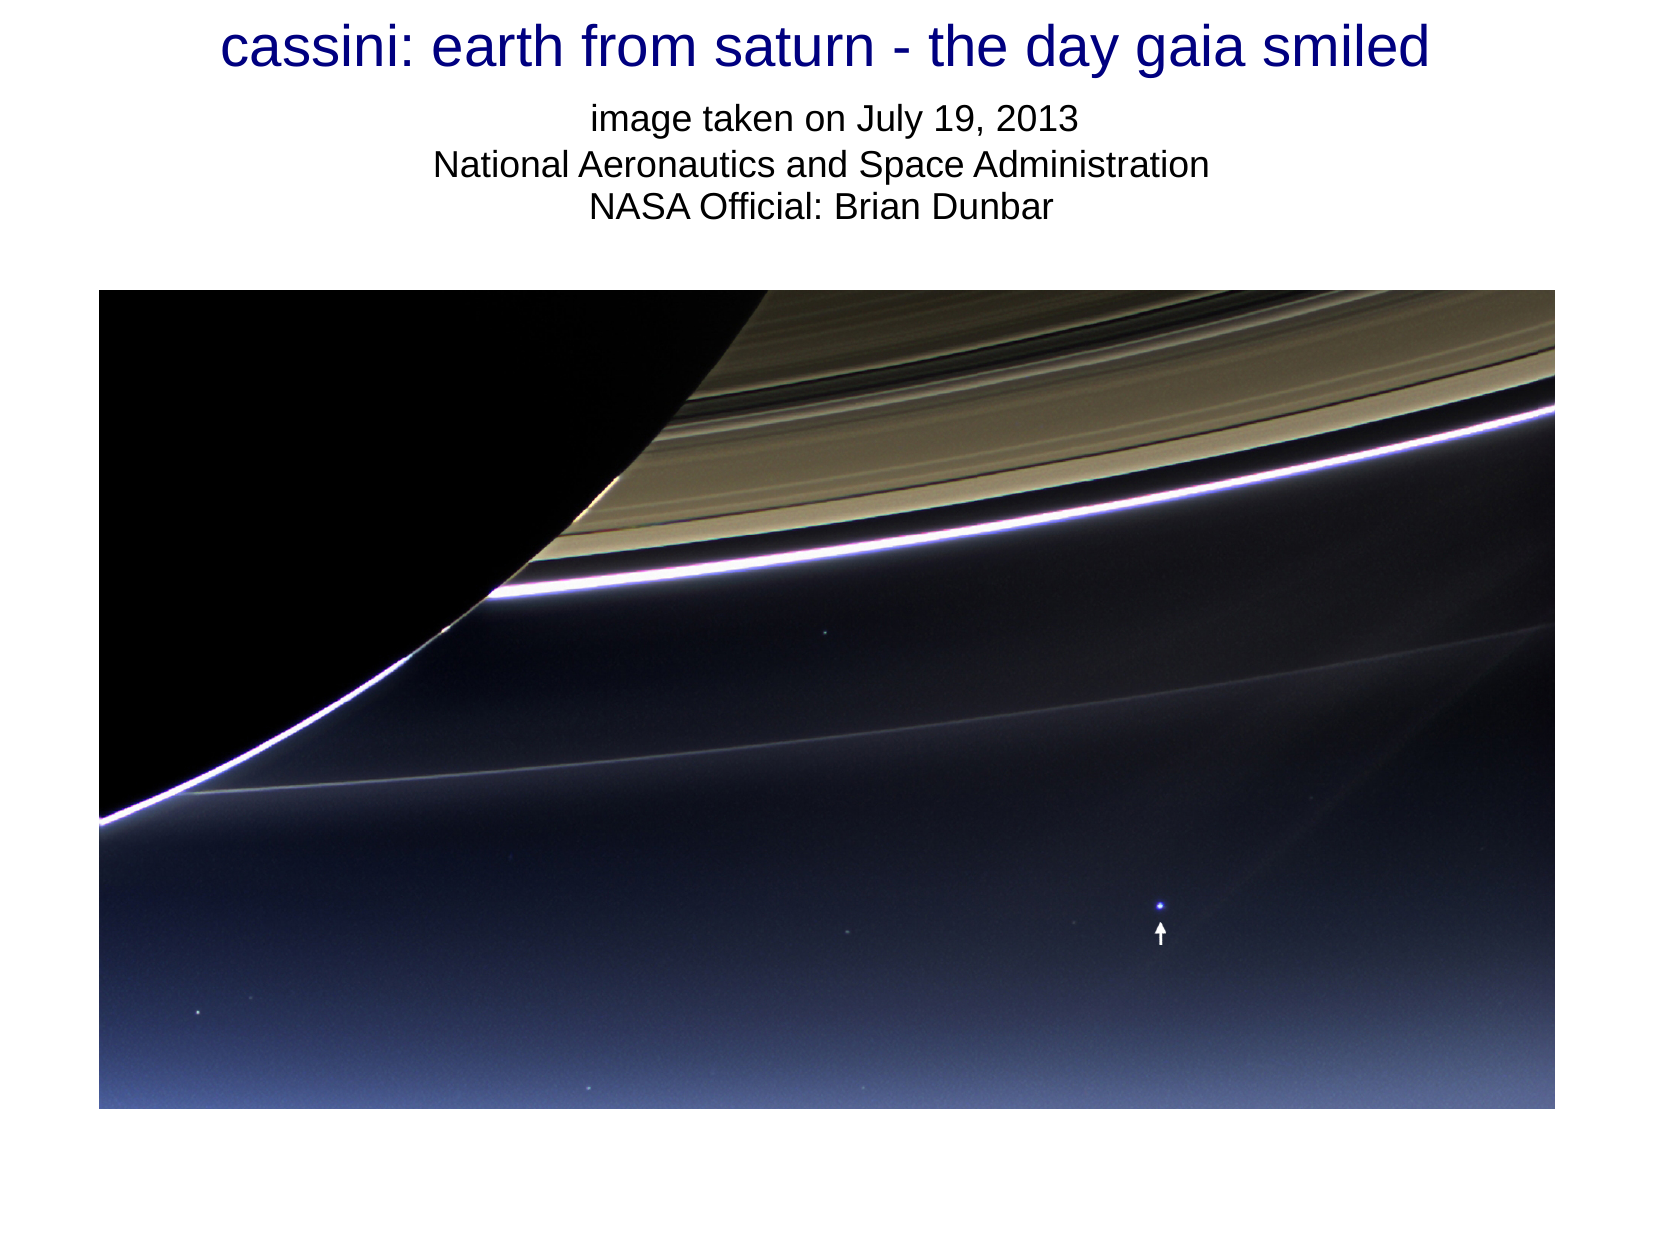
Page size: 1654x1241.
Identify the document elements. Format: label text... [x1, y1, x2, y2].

picture [99, 290, 1555, 1109]
title cassini: earth from saturn - the day gaia smiled image taken on July 19, 2013 National Aeronautics and Space Administration NASA Official: Brian Dunbar [82, 13, 1571, 293]
